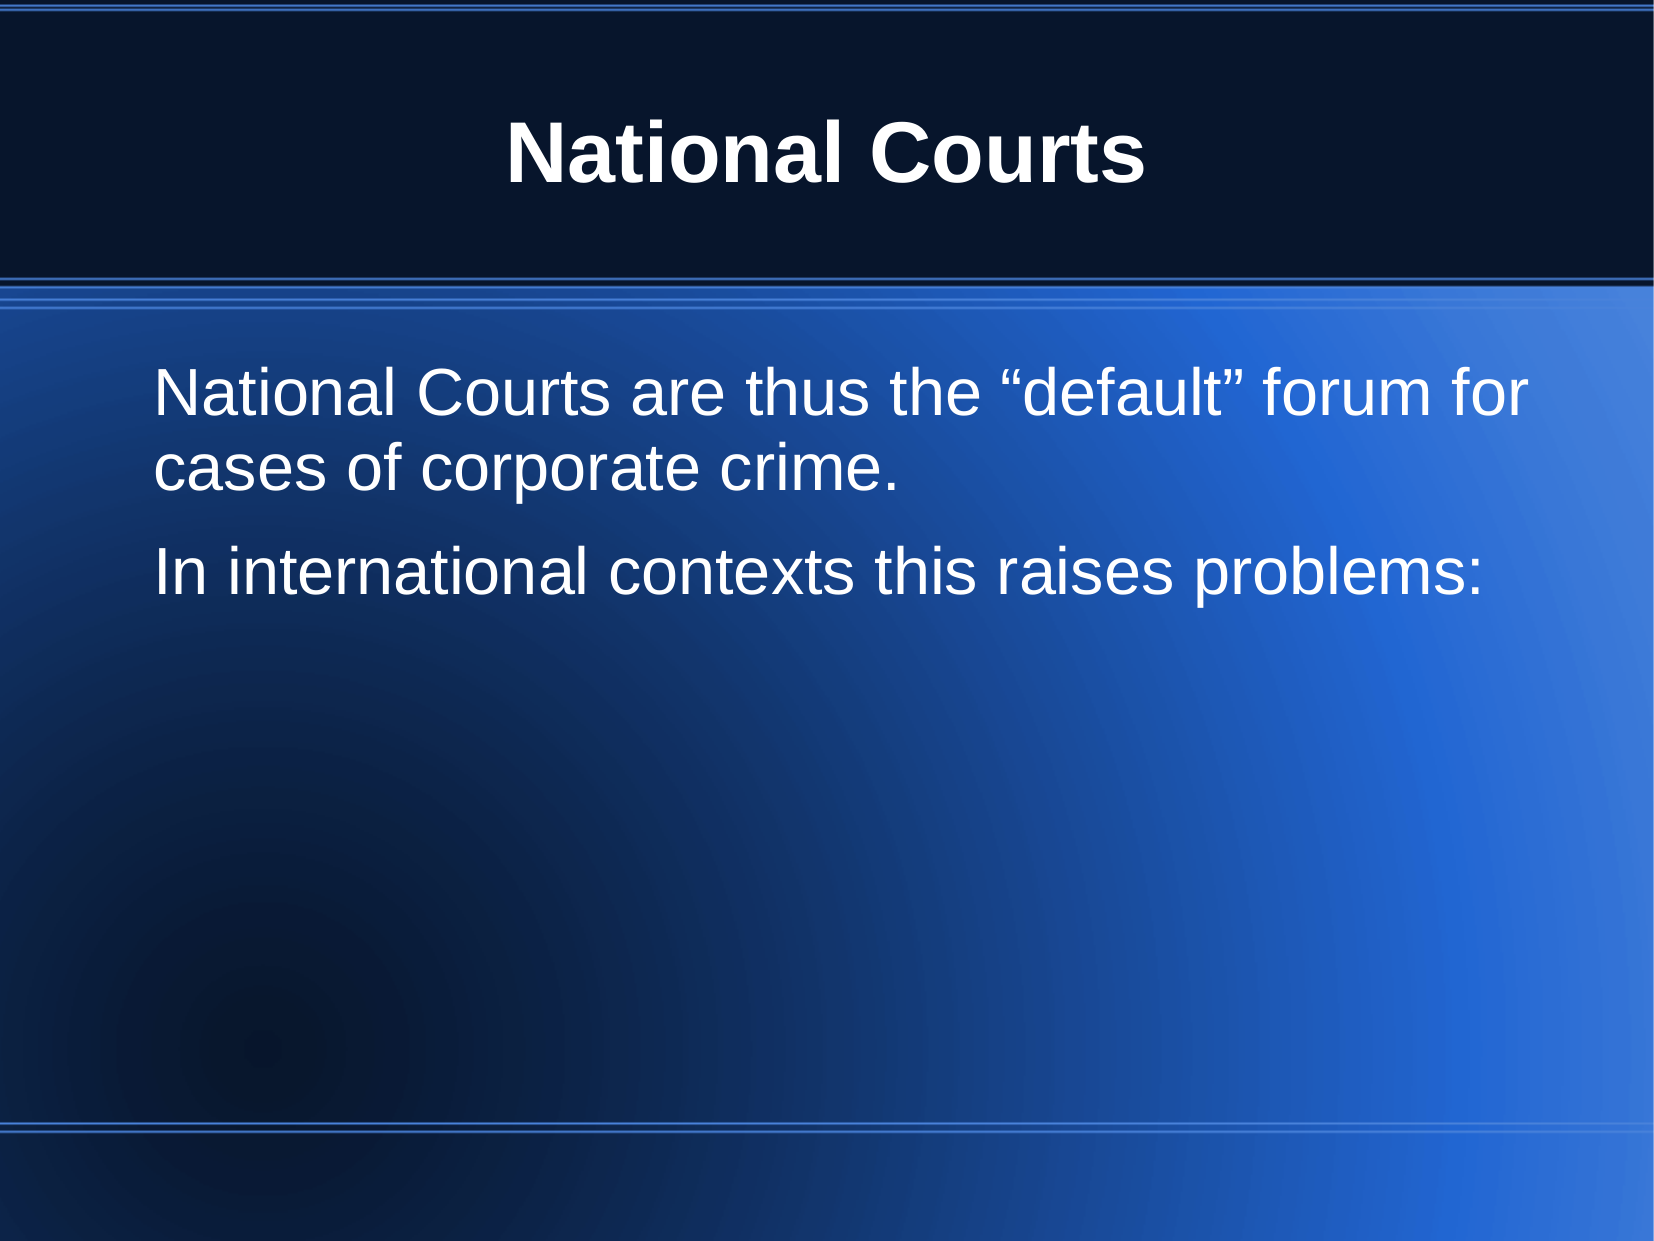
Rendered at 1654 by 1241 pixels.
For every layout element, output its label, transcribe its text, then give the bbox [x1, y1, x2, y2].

picture [0, 0, 1654, 1241]
title National Courts [82, 49, 1571, 257]
list National Courts are thus the “default” forum for cases of corporate crime. In international contexts this raises problems: [82, 355, 1571, 1141]
